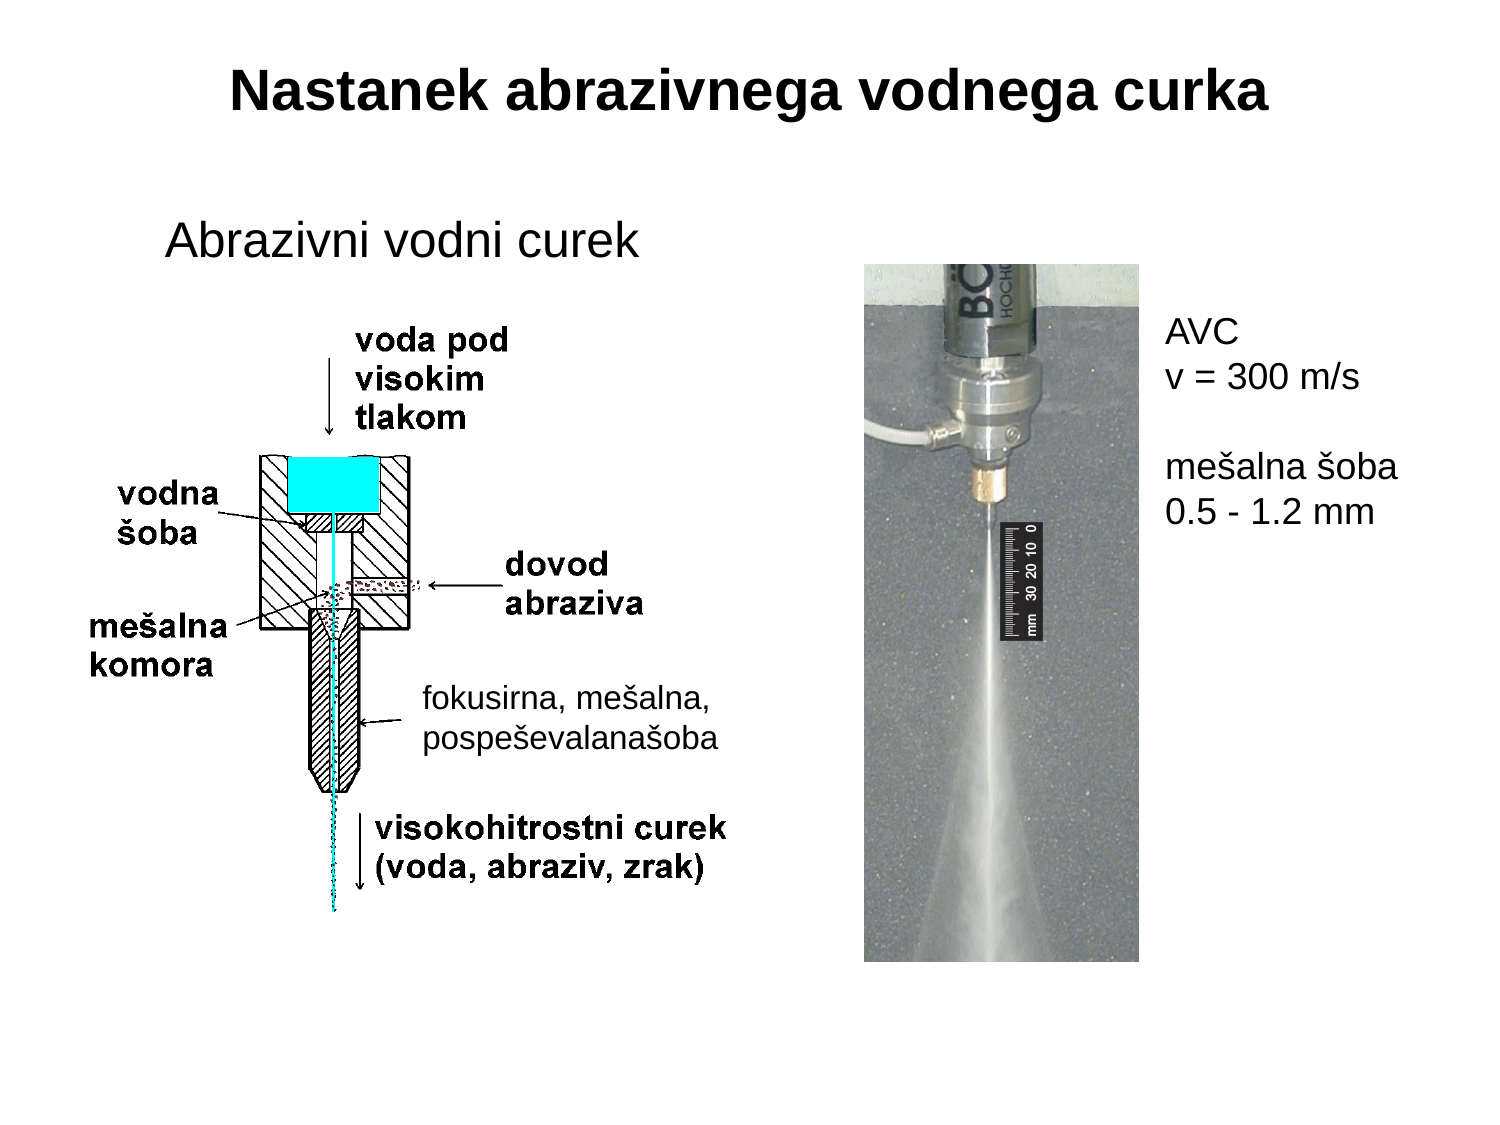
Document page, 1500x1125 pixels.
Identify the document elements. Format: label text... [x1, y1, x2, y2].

text_box AVC v = 300 m/s mešalna šoba 0.5 - 1.2 mm [1150, 299, 1413, 540]
text_box Abrazivni vodni curek [149, 199, 675, 275]
title Nastanek abrazivnega vodnega curka [112, 37, 1388, 138]
chart [862, 262, 1140, 963]
picture [88, 326, 726, 912]
text_box fokusirna, mešalna, pospeševalanašoba [407, 668, 739, 764]
